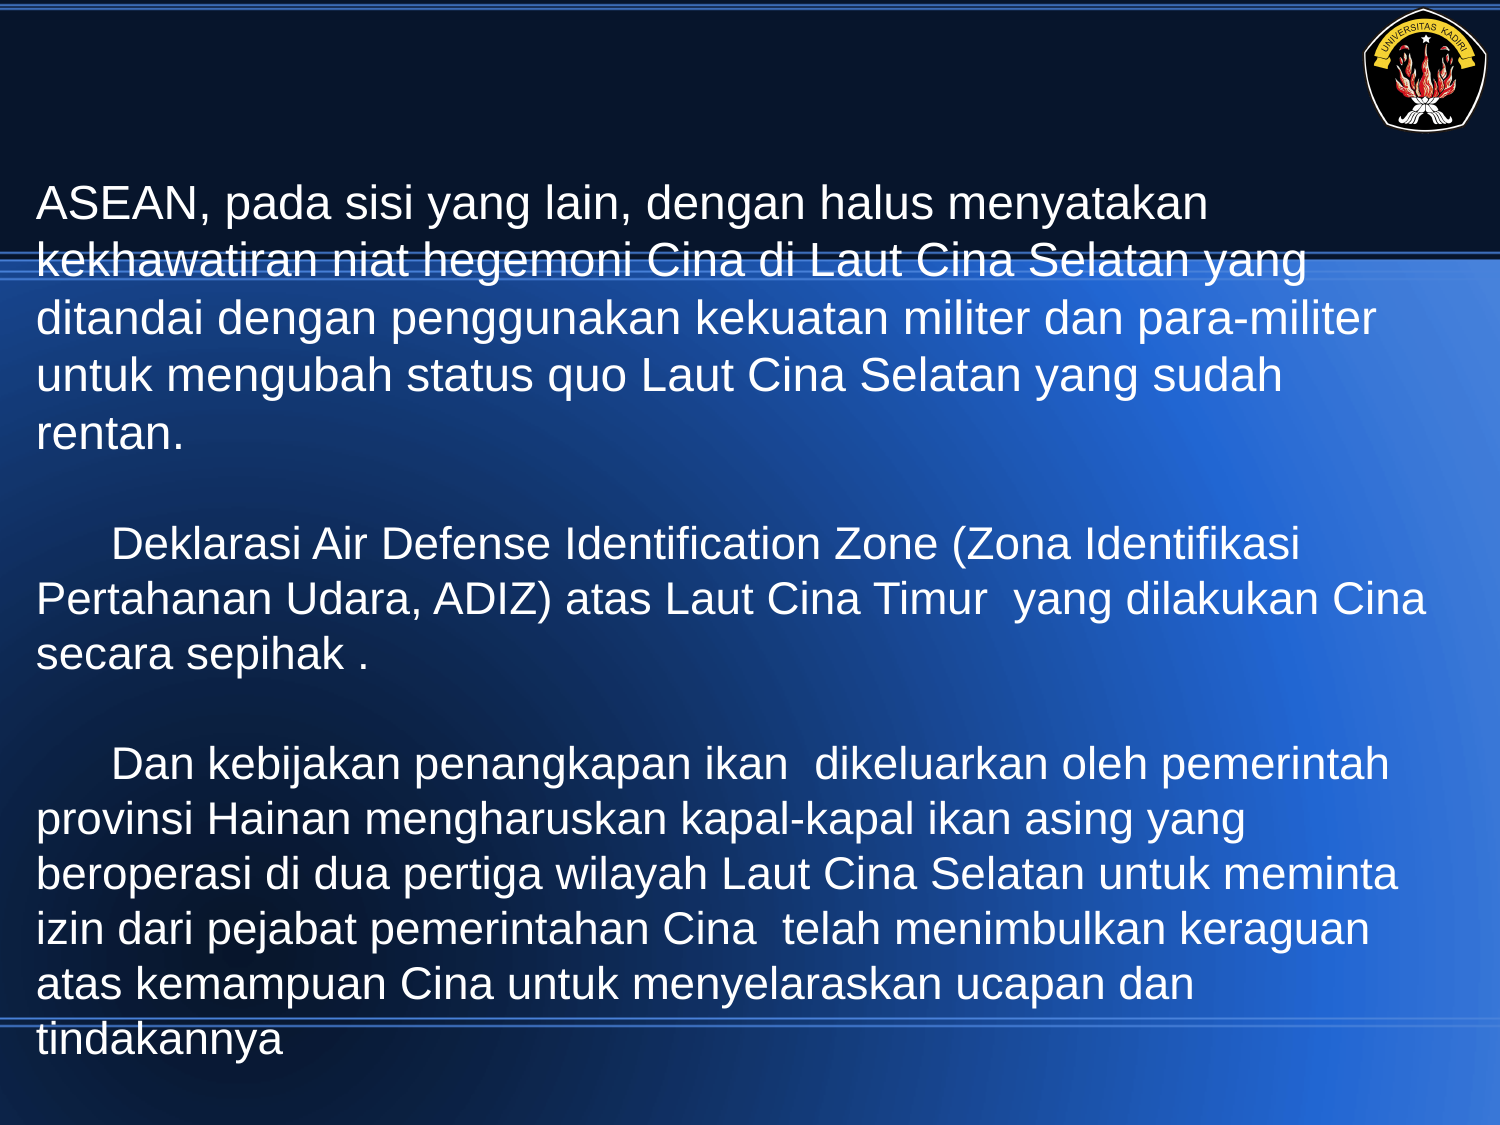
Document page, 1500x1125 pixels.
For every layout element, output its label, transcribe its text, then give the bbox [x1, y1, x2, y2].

text_box ASEAN, pada sisi yang lain, dengan halus menyatakan kekhawatiran niat hegemoni Cina di Laut Cina Selatan yang ditandai dengan penggunakan kekuatan militer dan para-militer untuk mengubah status quo Laut Cina Selatan yang sudah rentan. Deklarasi Air Defense Identification Zone (Zona Identifikasi Pertahanan Udara, ADIZ) atas Laut Cina Timur yang dilakukan Cina secara sepihak . Dan kebijakan penangkapan ikan dikeluarkan oleh pemerintah provinsi Hainan mengharuskan kapal-kapal ikan asing yang beroperasi di dua pertiga wilayah Laut Cina Selatan untuk meminta izin dari pejabat pemerintahan Cina telah menimbulkan keraguan atas kemampuan Cina untuk menyelaraskan ucapan dan tindakannya [21, 164, 1451, 1071]
text_box [20, 283, 1500, 1079]
picture [1350, 0, 1500, 140]
